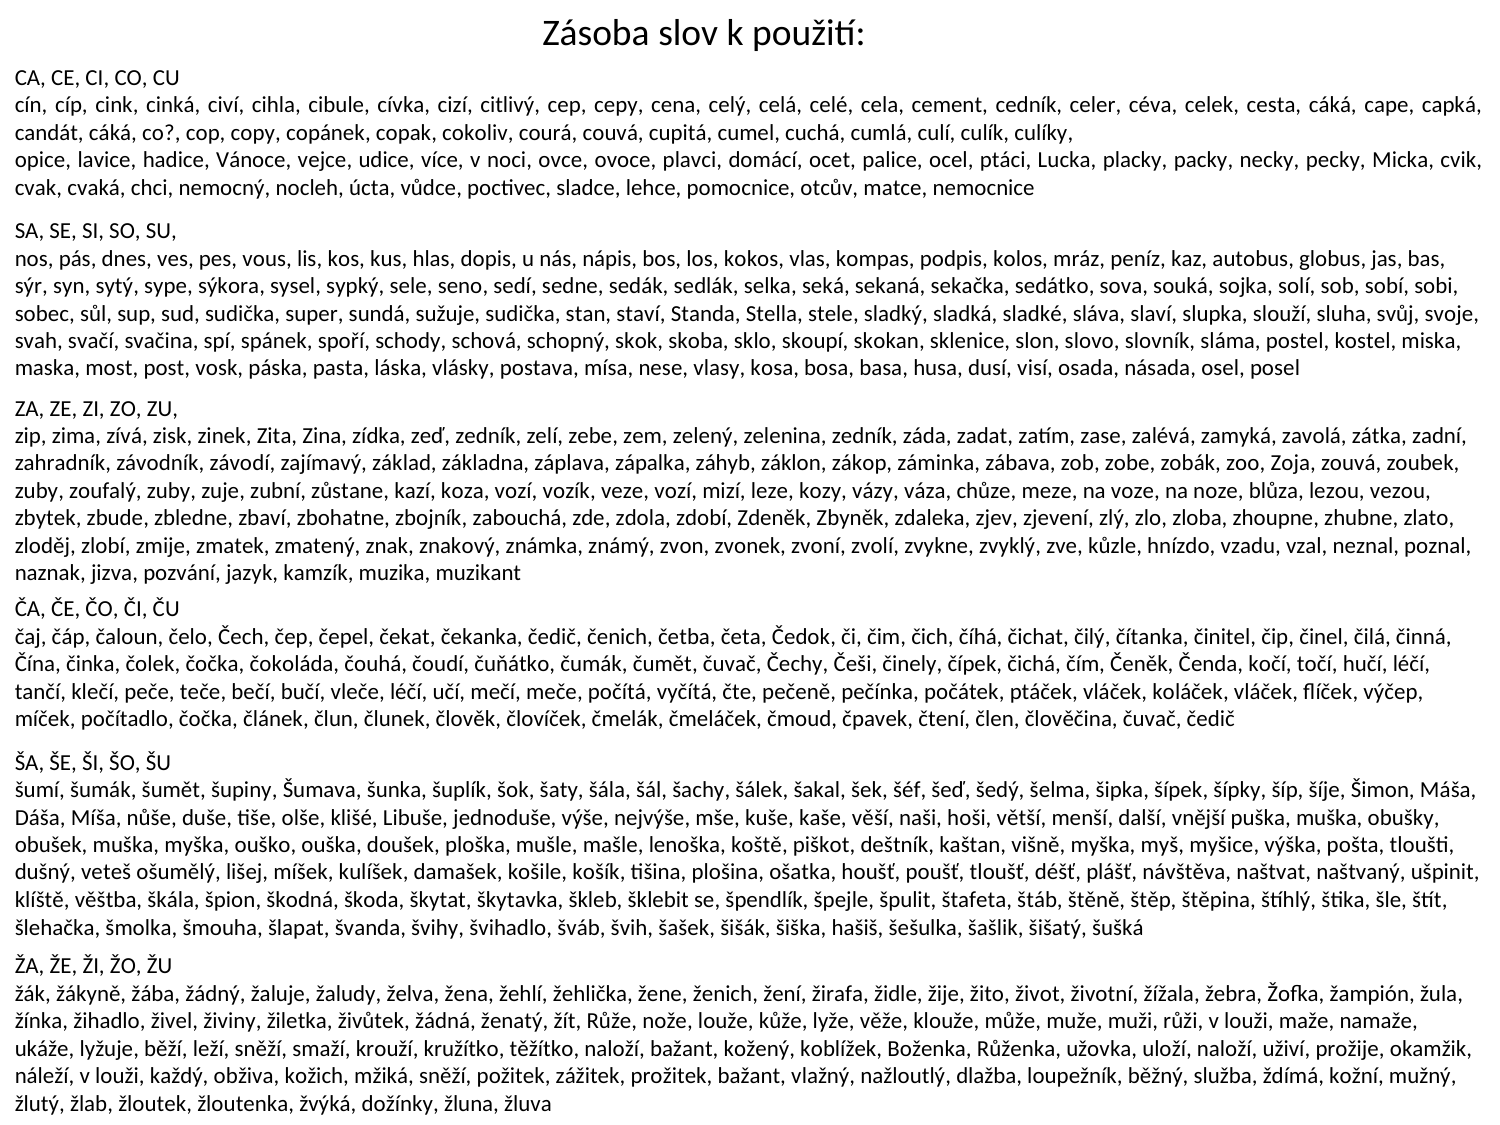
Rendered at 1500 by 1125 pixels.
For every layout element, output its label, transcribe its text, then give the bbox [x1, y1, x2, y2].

text_box ČA, ČE, ČO, ČI, ČU čaj, čáp, čaloun, čelo, Čech, čep, čepel, čekat, čekanka, čedič, čenich, četba, četa, Čedok, či, čim, čich, číhá, čichat, čilý, čítanka, činitel, čip, činel, čilá, činná, Čína, činka, čolek, čočka, čokoláda, čouhá, čoudí, čuňátko, čumák, čumět, čuvač, Čechy, Češi, činely, čípek, čichá, čím, Čeněk, Čenda, kočí, točí, hučí, léčí, tančí, klečí, peče, teče, bečí, bučí, vleče, léčí, učí, mečí, meče, počítá, vyčítá, čte, pečeně, pečínka, počátek, ptáček, vláček, koláček, vláček, flíček, výčep, míček, počítadlo, čočka, článek, člun, člunek, člověk, človíček, čmelák, čmeláček, čmoud, čpavek, čtení, člen, člověčina, čuvač, čedič [0, 586, 1500, 739]
text_box SA, SE, SI, SO, SU, nos, pás, dnes, ves, pes, vous, lis, kos, kus, hlas, dopis, u nás, nápis, bos, los, kokos, vlas, kompas, podpis, kolos, mráz, peníz, kaz, autobus, globus, jas, bas, sýr, syn, sytý, sype, sýkora, sysel, sypký, sele, seno, sedí, sedne, sedák, sedlák, selka, seká, sekaná, sekačka, sedátko, sova, souká, sojka, solí, sob, sobí, sobi, sobec, sůl, sup, sud, sudička, super, sundá, sužuje, sudička, stan, staví, Standa, Stella, stele, sladký, sladká, sladké, sláva, slaví, slupka, slouží, sluha, svůj, svoje, svah, svačí, svačina, spí, spánek, spoří, schody, schová, schopný, skok, skoba, sklo, skoupí, skokan, sklenice, slon, slovo, slovník, sláma, postel, kostel, miska, maska, most, post, vosk, páska, pasta, láska, vlásky, postava, mísa, nese, vlasy, kosa, bosa, basa, husa, dusí, visí, osada, násada, osel, posel [0, 207, 1500, 385]
text_box ŽA, ŽE, ŽI, ŽO, ŽU žák, žákyně, žába, žádný, žaluje, žaludy, želva, žena, žehlí, žehlička, žene, ženich, žení, žirafa, židle, žije, žito, život, životní, žížala, žebra, Žofka, žampión, žula, žínka, žihadlo, živel, živiny, žiletka, živůtek, žádná, ženatý, žít, Růže, nože, louže, kůže, lyže, věže, klouže, může, muže, muži, růži, v louži, maže, namaže, ukáže, lyžuje, běží, leží, sněží, smaží, krouží, kružítko, těžítko, naloží, bažant, kožený, koblížek, Boženka, Růženka, užovka, uloží, naloží, uživí, prožije, okamžik, náleží, v louži, každý, obživa, kožich, mžiká, sněží, požitek, zážitek, prožitek, bažant, vlažný, nažloutlý, dlažba, loupežník, běžný, služba, ždímá, kožní, mužný, žlutý, žlab, žloutek, žloutenka, žvýká, dožínky, žluna, žluva [0, 943, 1500, 1124]
text_box CA, CE, CI, CO, CU cín, cíp, cink, cinká, civí, cihla, cibule, cívka, cizí, citlivý, cep, cepy, cena, celý, celá, celé, cela, cement, cedník, celer, céva, celek, cesta, cáká, cape, capká, candát, cáká, co?, cop, copy, copánek, copak, cokoliv, courá, couvá, cupitá, cumel, cuchá, cumlá, culí, culík, culíky, opice, lavice, hadice, Vánoce, vejce, udice, více, v noci, ovce, ovoce, plavci, domácí, ocet, palice, ocel, ptáci, Lucka, placky, packy, necky, pecky, Micka, cvik, cvak, cvaká, chci, nemocný, nocleh, úcta, vůdce, poctivec, sladce, lehce, pomocnice, otcův, matce, nemocnice [0, 54, 1500, 207]
text_box ŠA, ŠE, ŠI, ŠO, ŠU šumí, šumák, šumět, šupiny, Šumava, šunka, šuplík, šok, šaty, šála, šál, šachy, šálek, šakal, šek, šéf, šeď, šedý, šelma, šipka, šípek, šípky, šíp, šíje, Šimon, Máša, Dáša, Míša, nůše, duše, tiše, olše, klišé, Libuše, jednoduše, výše, nejvýše, mše, kuše, kaše, věší, naši, hoši, větší, menší, další, vnější puška, muška, obušky, obušek, muška, myška, ouško, ouška, doušek, ploška, mušle, mašle, lenoška, koště, piškot, deštník, kaštan, višně, myška, myš, myšice, výška, pošta, tloušti, dušný, veteš ošumělý, lišej, míšek, kulíšek, damašek, košile, košík, tišina, plošina, ošatka, houšť, poušť, tloušť, déšť, plášť, návštěva, naštvat, naštvaný, ušpinit, klíště, věštba, škála, špion, škodná, škoda, škytat, škytavka, škleb, šklebit se, špendlík, špejle, špulit, štafeta, štáb, štěně, štěp, štěpina, štíhlý, štika, šle, štít, šlehačka, šmolka, šmouha, šlapat, švanda, švihy, švihadlo, šváb, švih, šašek, šišák, šiška, hašiš, šešulka, šašlik, šišatý, šušká [0, 739, 1500, 943]
text_box ZA, ZE, ZI, ZO, ZU, zip, zima, zívá, zisk, zinek, Zita, Zina, zídka, zeď, zedník, zelí, zebe, zem, zelený, zelenina, zedník, záda, zadat, zatím, zase, zalévá, zamyká, zavolá, zátka, zadní, zahradník, závodník, závodí, zajímavý, základ, základna, záplava, zápalka, záhyb, záklon, zákop, záminka, zábava, zob, zobe, zobák, zoo, Zoja, zouvá, zoubek, zuby, zoufalý, zuby, zuje, zubní, zůstane, kazí, koza, vozí, vozík, veze, vozí, mizí, leze, kozy, vázy, váza, chůze, meze, na voze, na noze, blůza, lezou, vezou, zbytek, zbude, zbledne, zbaví, zbohatne, zbojník, zabouchá, zde, zdola, zdobí, Zdeněk, Zbyněk, zdaleka, zjev, zjevení, zlý, zlo, zloba, zhoupne, zhubne, zlato, zloděj, zlobí, zmije, zmatek, zmatený, znak, znakový, známka, známý, zvon, zvonek, zvoní, zvolí, zvykne, zvyklý, zve, kůzle, hnízdo, vzadu, vzal, neznal, poznal, naznak, jizva, pozvání, jazyk, kamzík, muzika, muzikant [0, 385, 1500, 586]
text_box Zásoba slov k použití: [527, 0, 881, 54]
